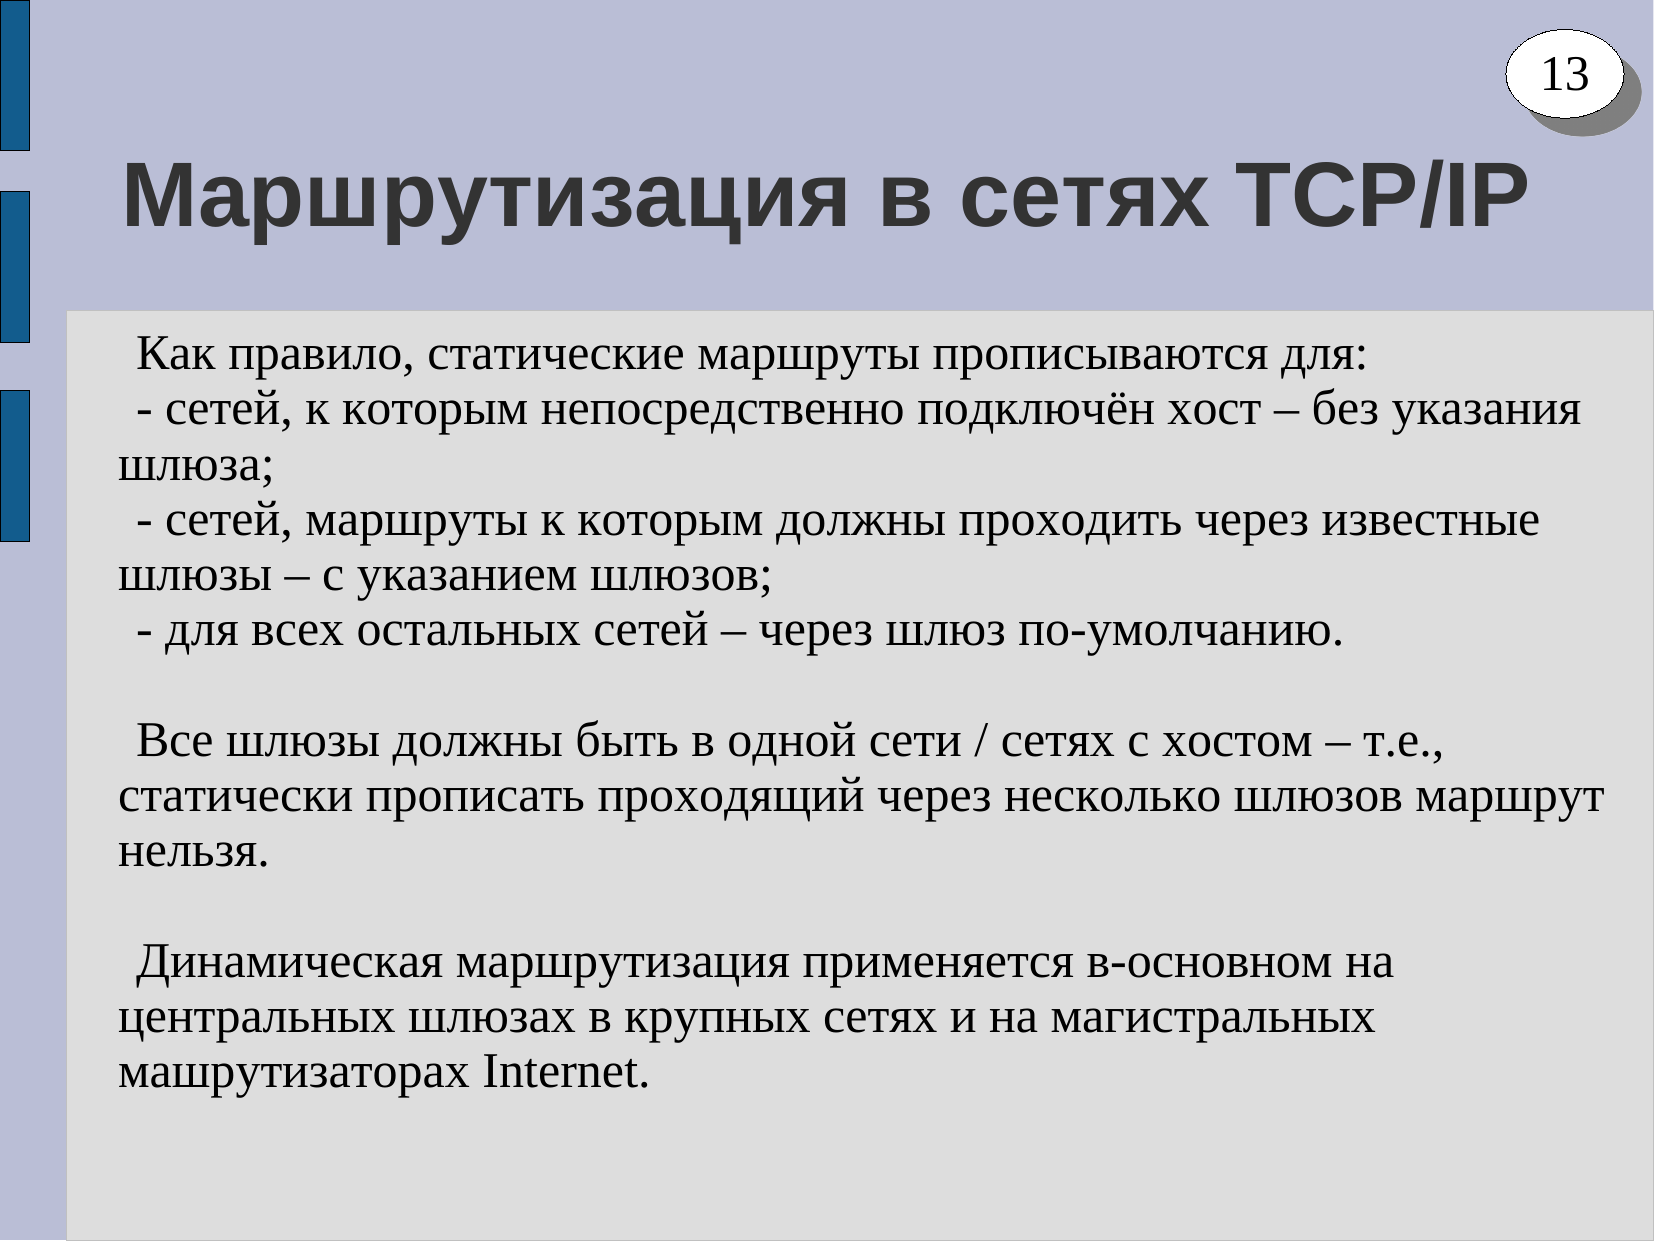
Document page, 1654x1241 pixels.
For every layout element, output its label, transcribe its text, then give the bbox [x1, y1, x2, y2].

text_box Как правило, статические маршруты прописываются для: - сетей, к которым непосредственно подключён хост – без указания шлюза; - сетей, маршруты к которым должны проходить через известные шлюзы – с указанием шлюзов; - для всех остальных сетей – через шлюз по-умолчанию. Все шлюзы должны быть в одной сети / сетях с хостом – т.е., статически прописать проходящий через несколько шлюзов маршрут нельзя. Динамическая маршрутизация применяется в-основном на центральных шлюзах в крупных сетях и на магистральных машрутизаторах Internet. [118, 324, 1625, 1099]
title Маршрутизация в сетях TCP/IP [121, 91, 1534, 299]
text_box 13 [1505, 29, 1625, 119]
